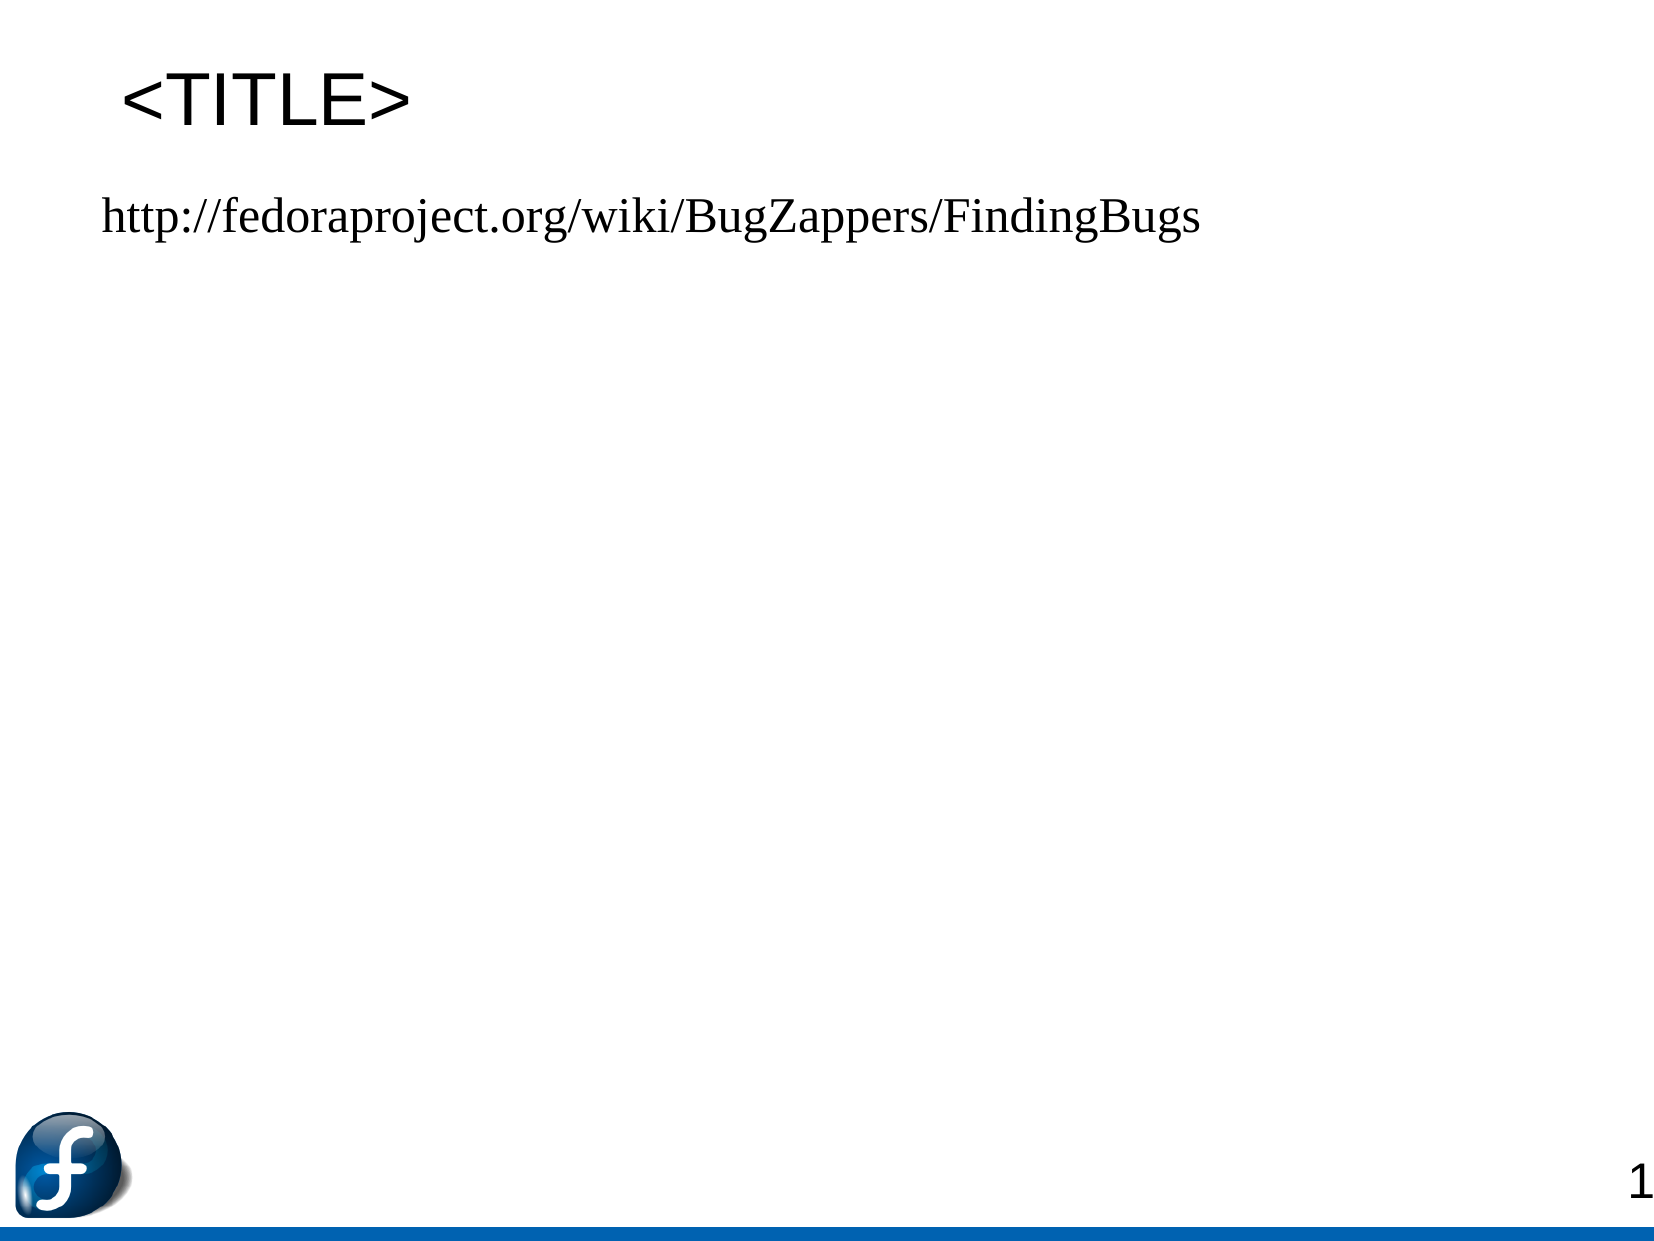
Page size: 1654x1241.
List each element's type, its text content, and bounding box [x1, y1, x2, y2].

text_box 11 [1454, 1153, 1653, 1216]
list http://fedoraproject.org/wiki/BugZappers/FindingBugs [83, 187, 1538, 1126]
title <TITLE> [121, 37, 1533, 161]
picture [11, 1105, 133, 1227]
